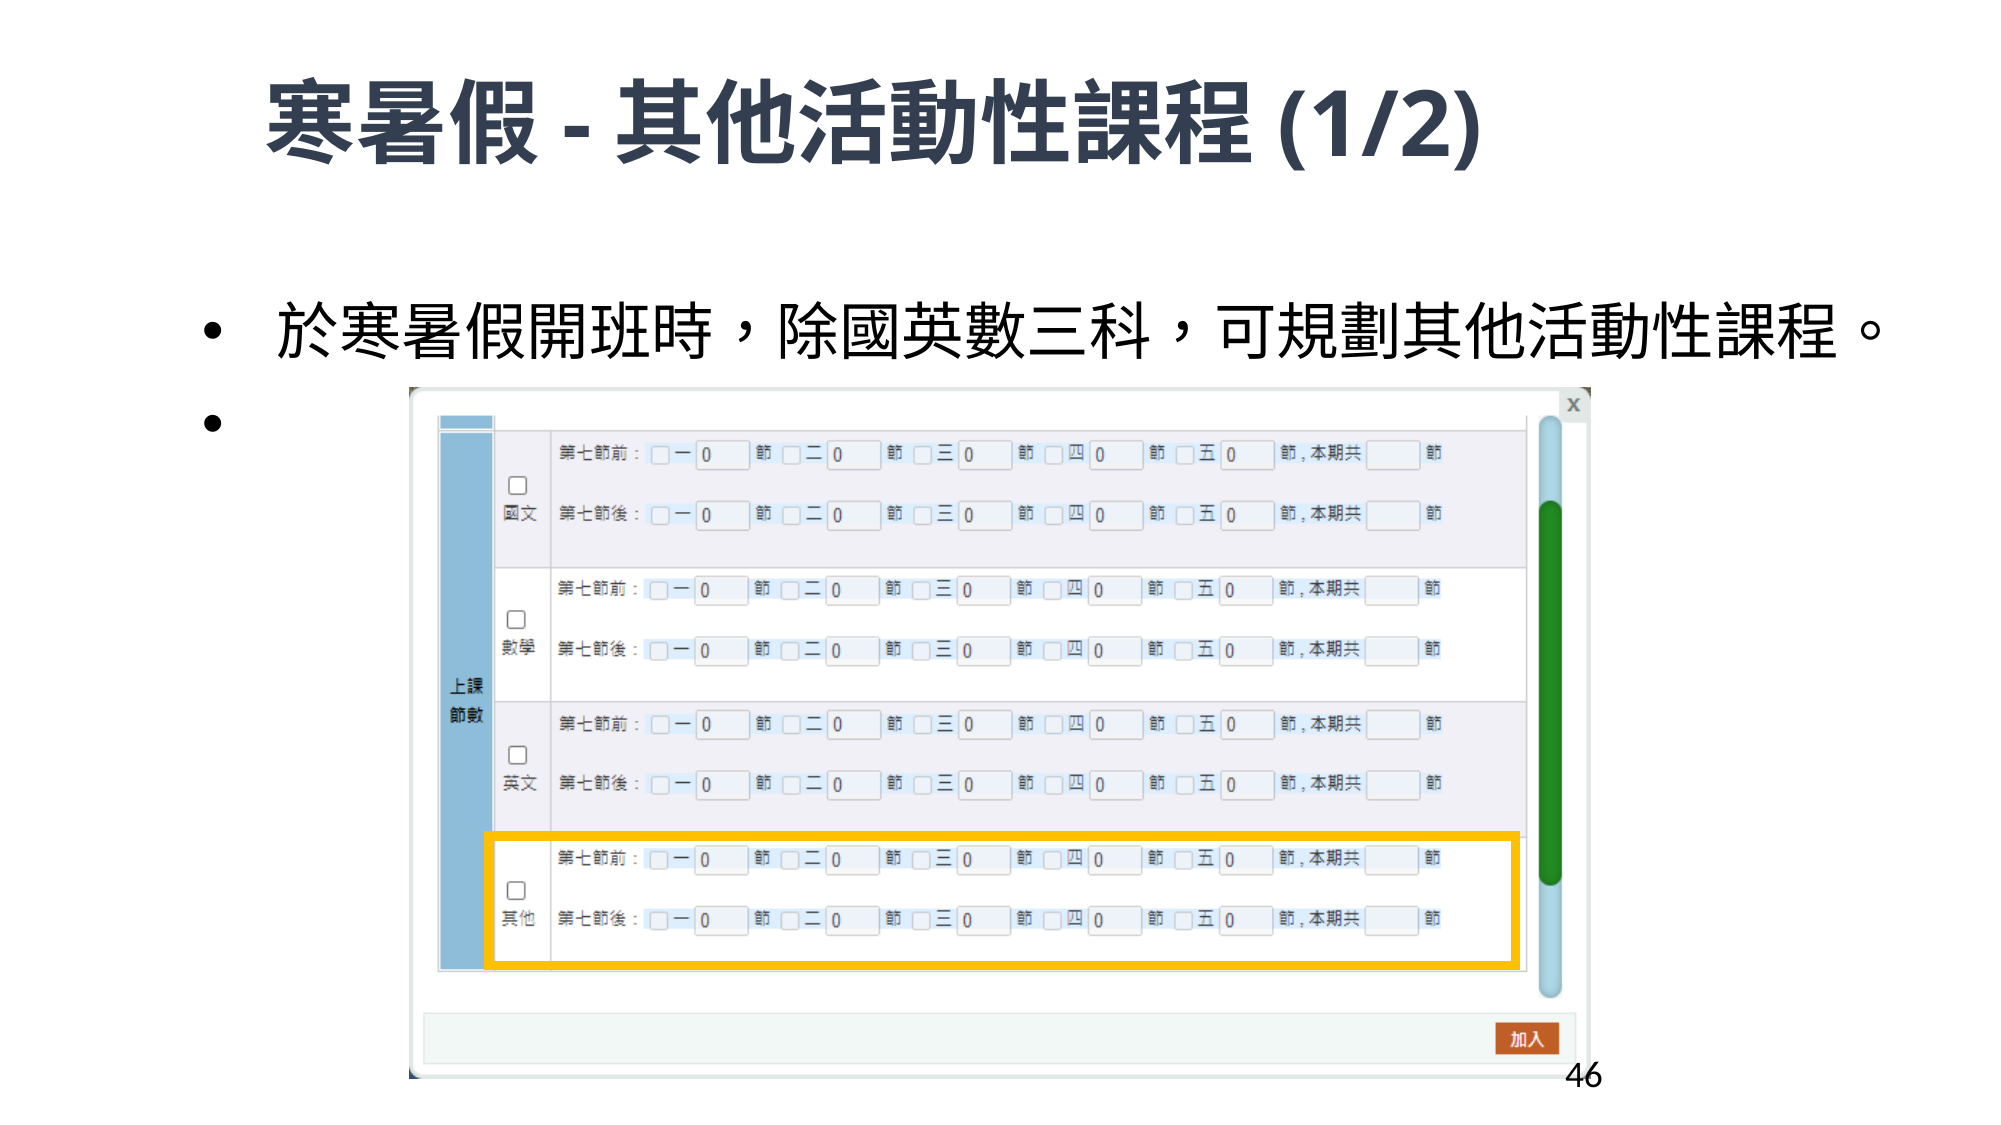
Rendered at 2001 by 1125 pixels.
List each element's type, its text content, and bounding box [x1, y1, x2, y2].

text_box 寒暑假-其他活動性課程(1/2) [250, 58, 1498, 183]
picture [409, 387, 1591, 1080]
subtitle 於寒暑假開班時，除國英數三科，可規劃其他活動性課程。 [186, 292, 1900, 982]
text_box [1550, 1042, 2000, 1103]
